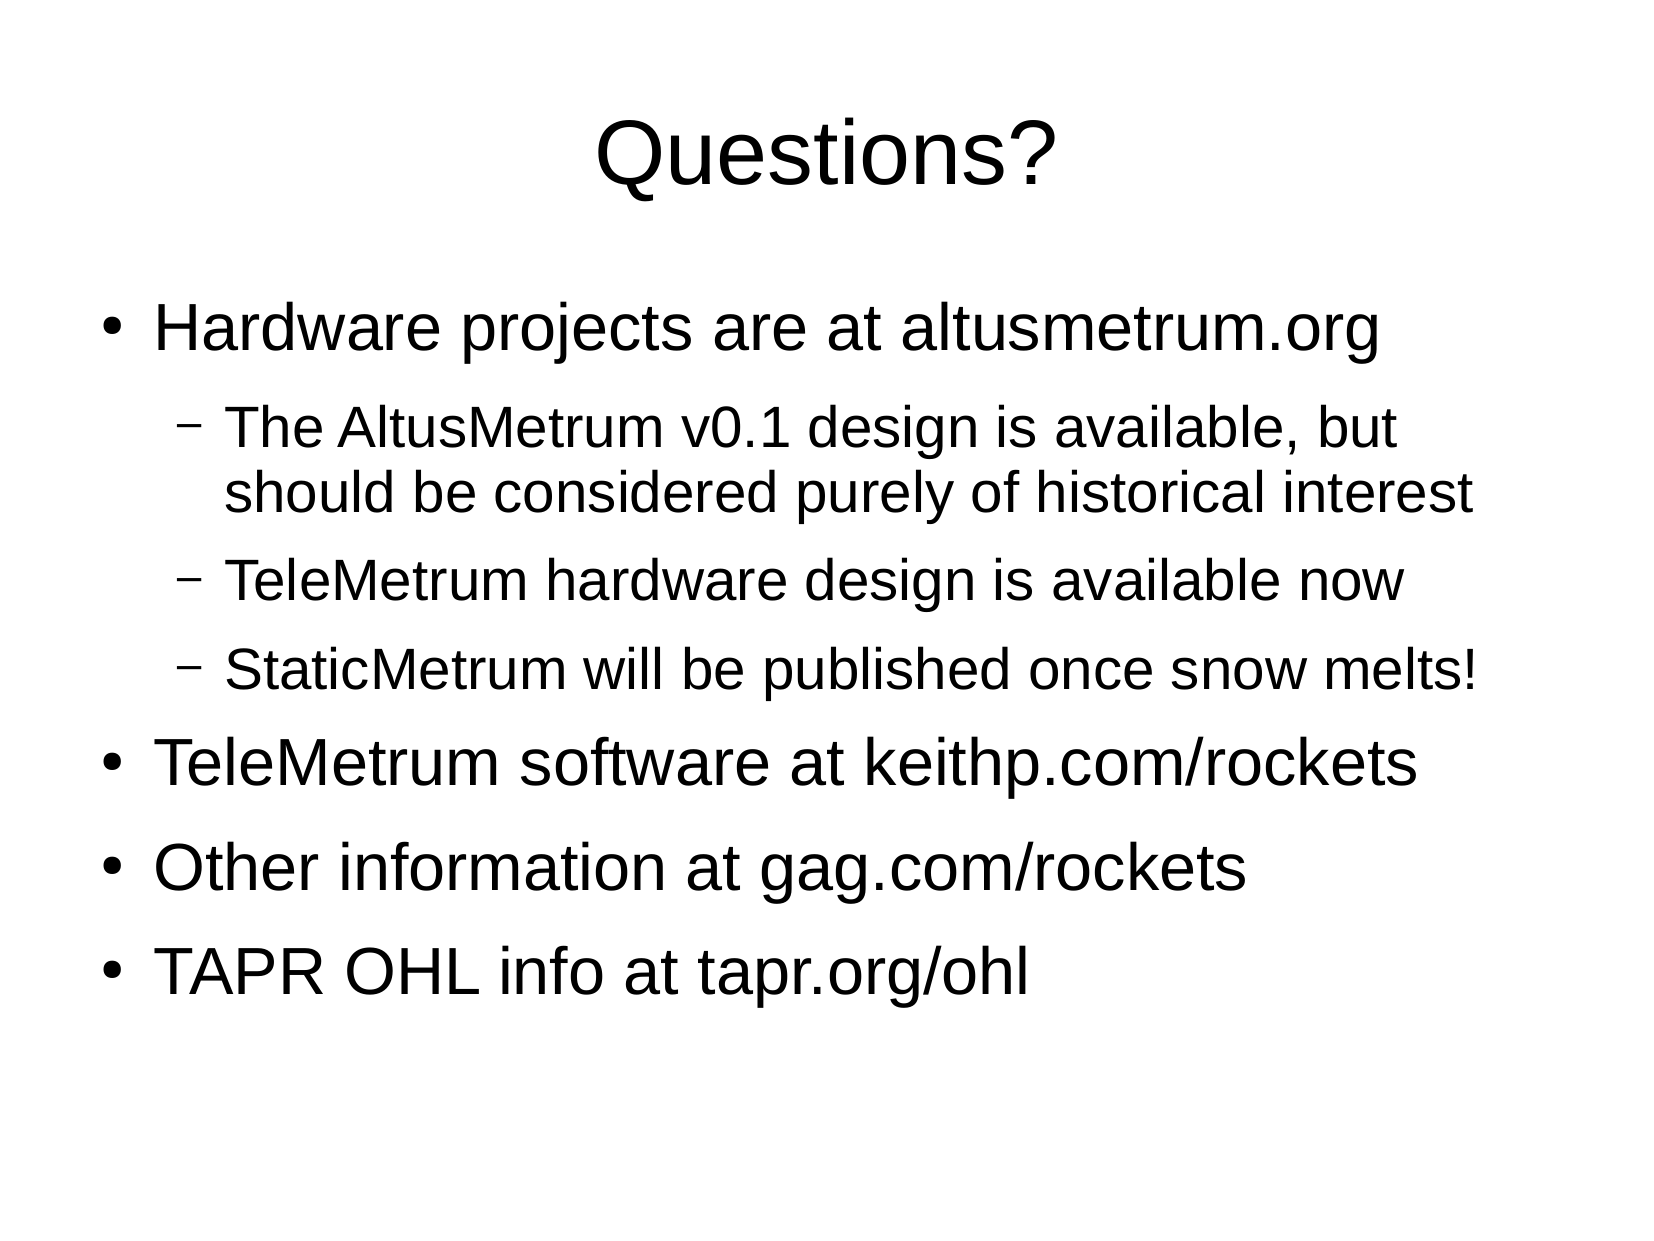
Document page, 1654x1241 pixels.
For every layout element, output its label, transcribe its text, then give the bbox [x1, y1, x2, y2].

title Questions? [82, 56, 1571, 250]
list Hardware projects are at altusmetrum.org The AltusMetrum v0.1 design is available, but should be considered purely of historical interest TeleMetrum hardware design is available now StaticMetrum will be published once snow melts! TeleMetrum software at keithp.com/rockets Other information at gag.com/rockets TAPR OHL info at tapr.org/ohl [82, 290, 1571, 1094]
